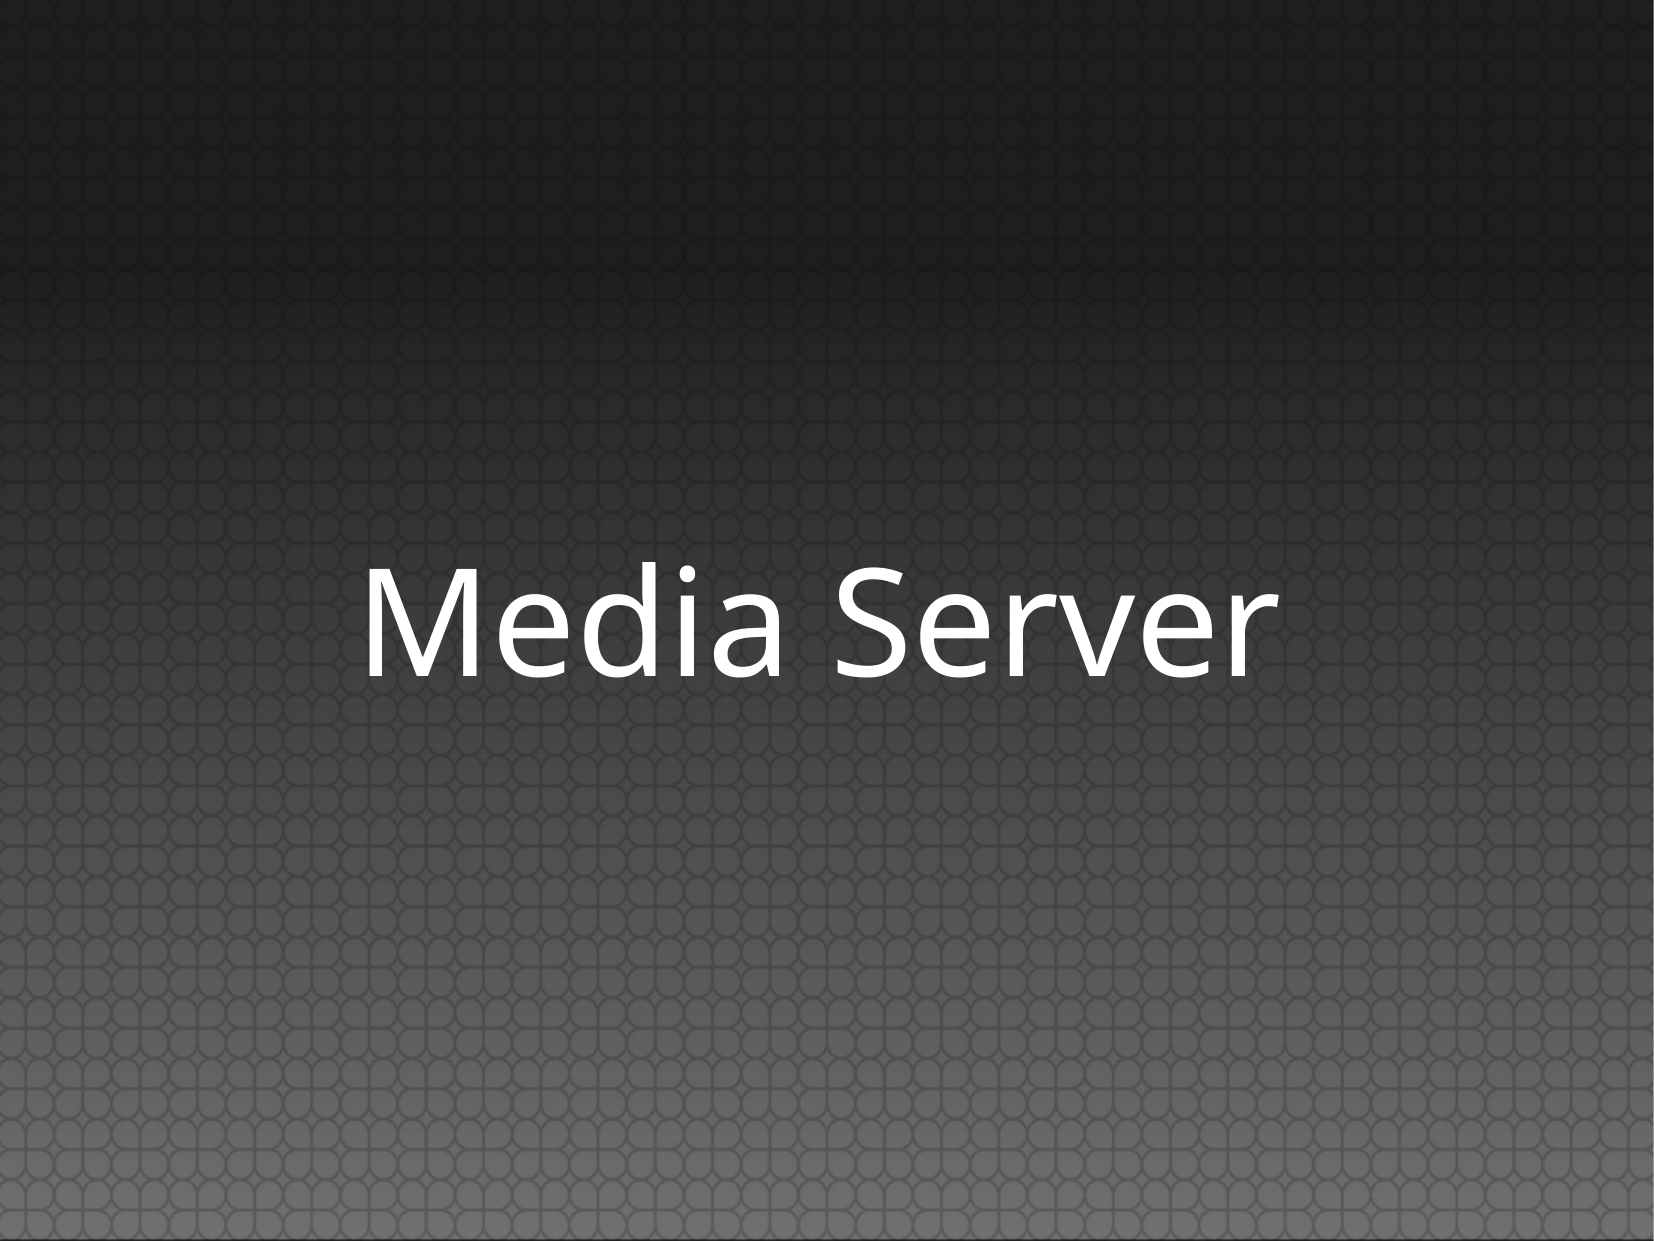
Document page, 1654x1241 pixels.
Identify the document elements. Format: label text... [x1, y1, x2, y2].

picture [0, 0, 1654, 1241]
title Media Server [75, 525, 1564, 713]
